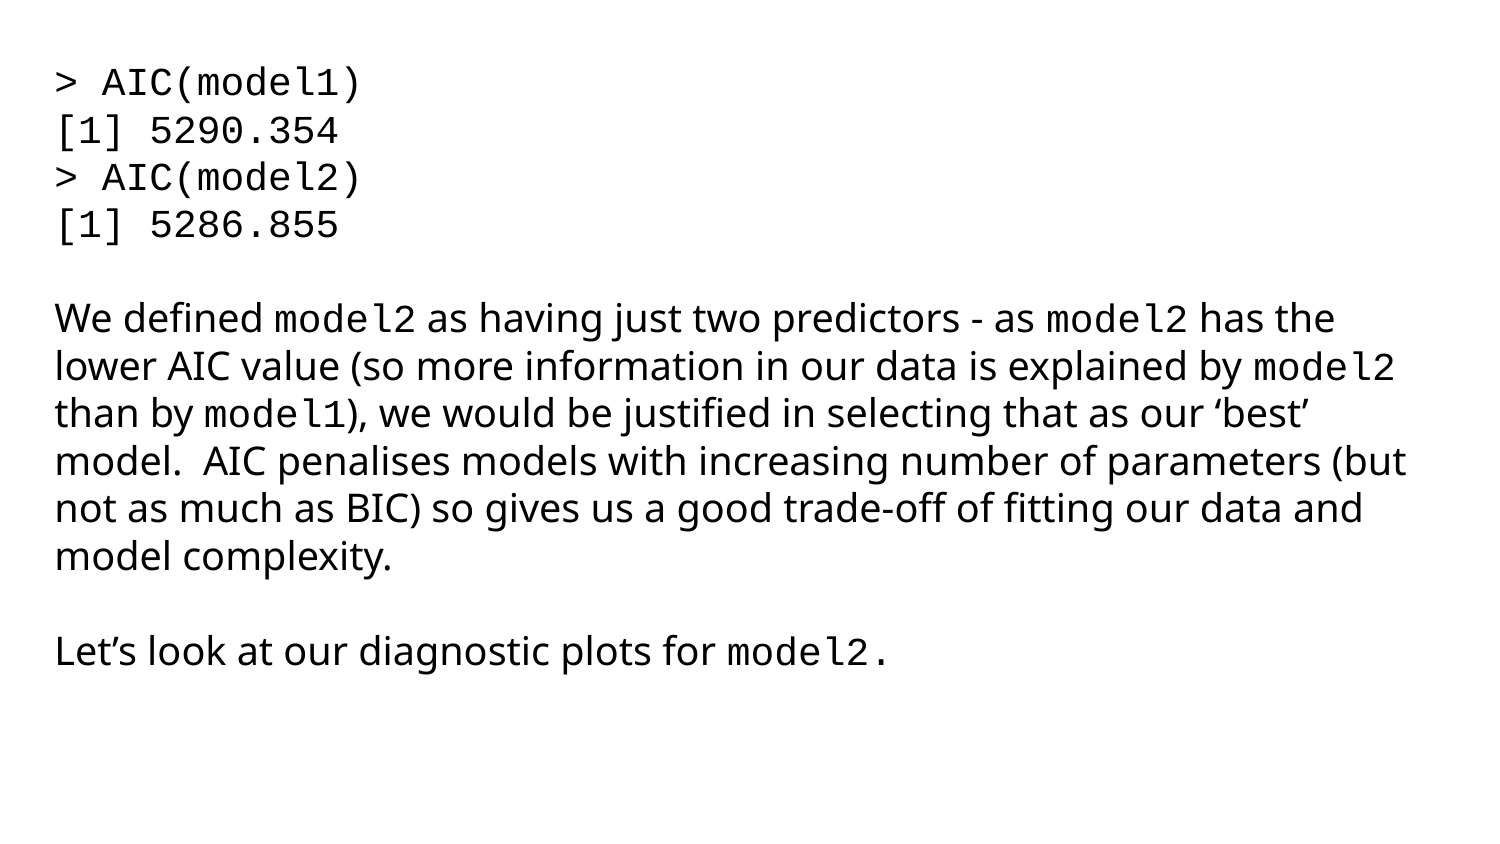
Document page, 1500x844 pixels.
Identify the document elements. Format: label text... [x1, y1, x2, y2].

text_box > AIC(model1) [1] 5290.354 > AIC(model2) [1] 5286.855 We defined model2 as having just two predictors - as model2 has the lower AIC value (so more information in our data is explained by model2 than by model1), we would be justified in selecting that as our ‘best’ model. AIC penalises models with increasing number of parameters (but not as much as BIC) so gives us a good trade-off of fitting our data and model complexity. Let’s look at our diagnostic plots for model2. [39, 40, 1444, 811]
